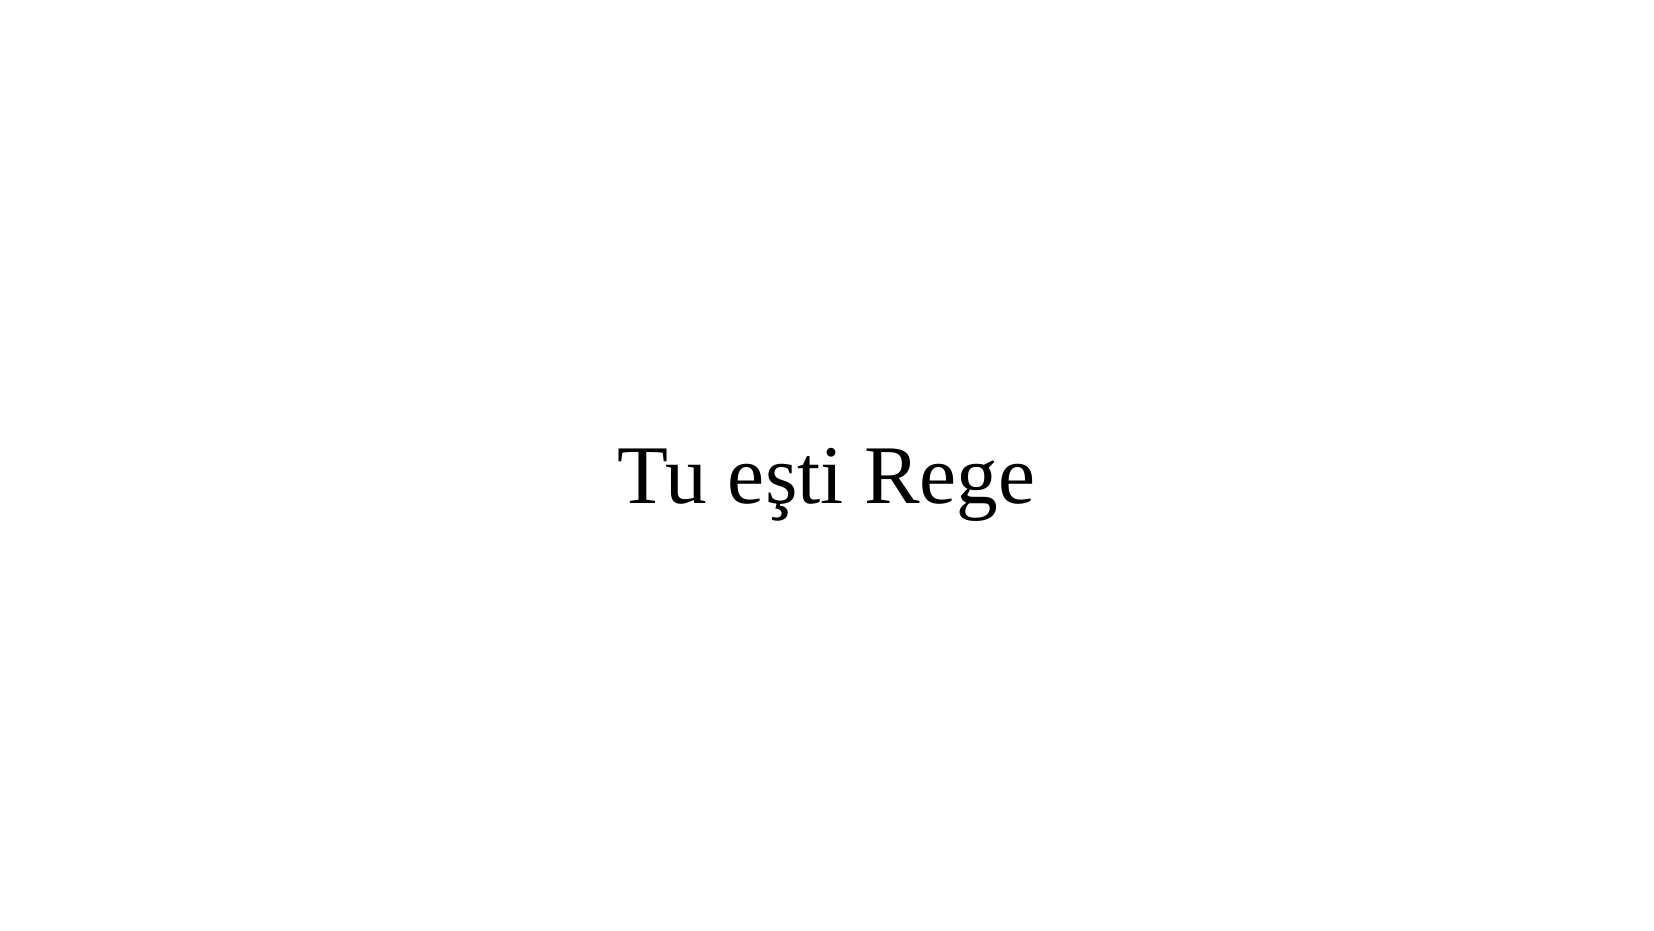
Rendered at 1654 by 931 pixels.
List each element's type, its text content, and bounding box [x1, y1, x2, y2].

title Tu eşti Rege [165, 420, 1489, 521]
